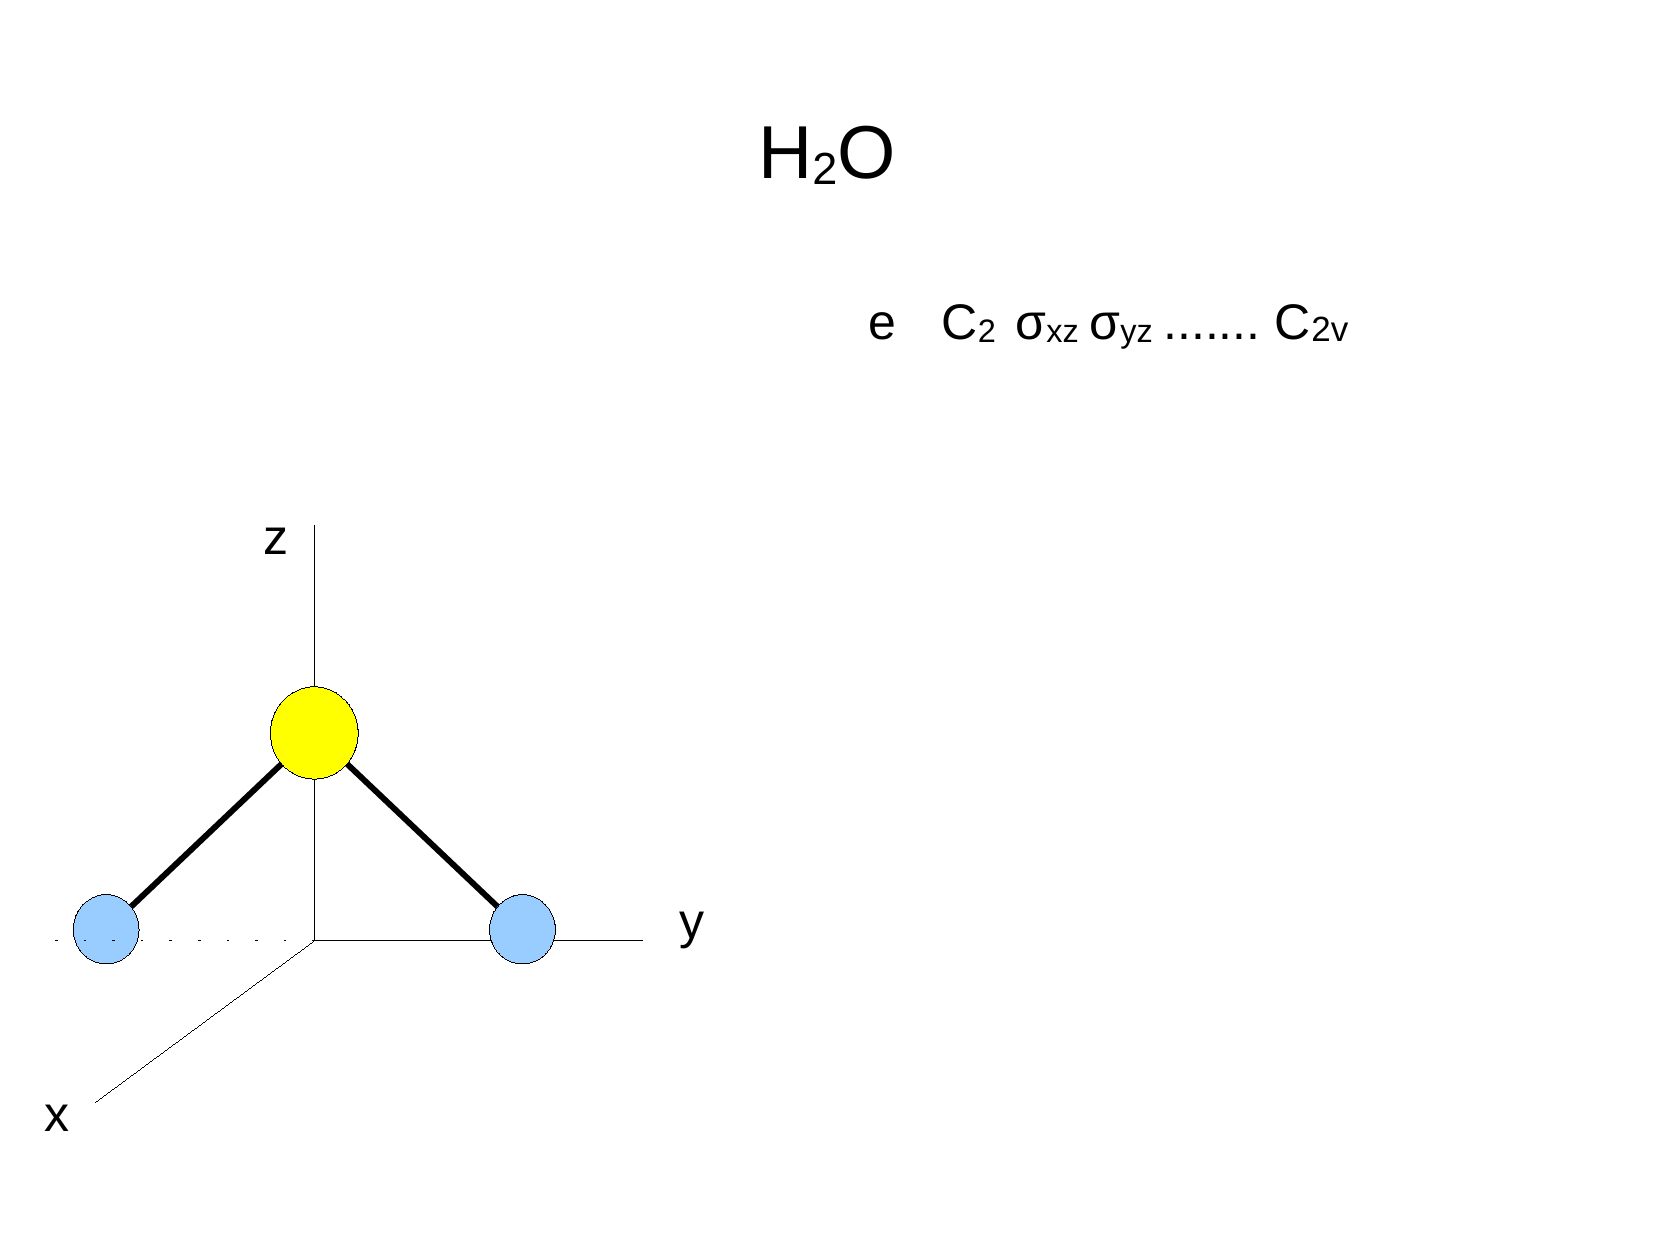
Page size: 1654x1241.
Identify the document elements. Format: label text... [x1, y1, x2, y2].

text_box y [664, 885, 709, 957]
text_box x [29, 1079, 74, 1150]
text_box [489, 894, 556, 964]
text_box [270, 686, 359, 780]
text_box z [248, 501, 293, 573]
list e C2 σxz σyz ....... C2v [797, 290, 1571, 1109]
text_box [73, 894, 140, 964]
title H2O [82, 49, 1571, 257]
